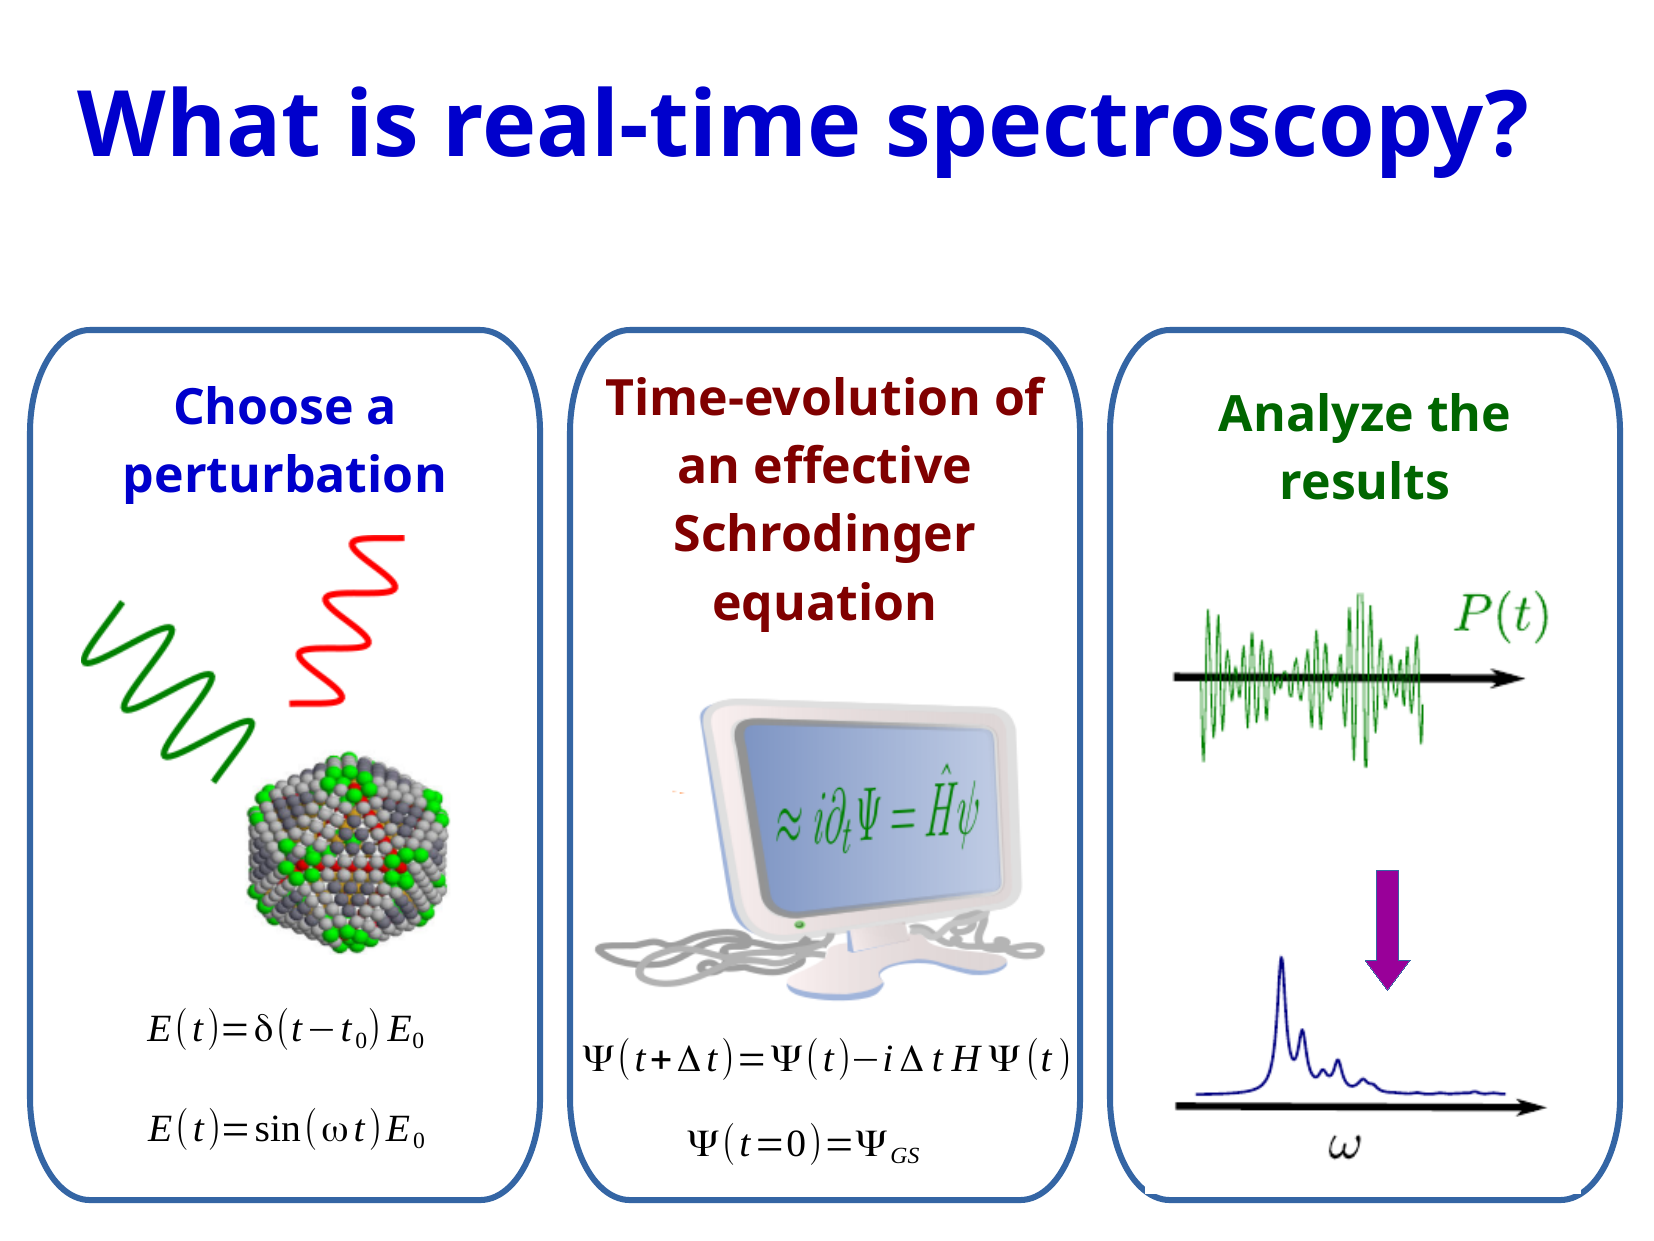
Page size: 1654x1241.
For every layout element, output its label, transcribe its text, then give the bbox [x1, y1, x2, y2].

text_box Time-evolution of an effective Schrodinger equation [600, 360, 1051, 637]
picture [1145, 910, 1581, 1194]
chart [570, 1035, 1081, 1082]
text_box [1365, 870, 1411, 991]
text_box Analyze the results [1140, 375, 1591, 517]
title What is real-time spectroscopy? [60, 0, 1549, 249]
picture [81, 535, 452, 955]
picture [588, 687, 1054, 1006]
chart [675, 1120, 931, 1171]
chart [135, 1105, 436, 1156]
text_box Choose a perturbation [60, 368, 511, 511]
picture [1155, 537, 1561, 799]
chart [135, 1005, 436, 1055]
